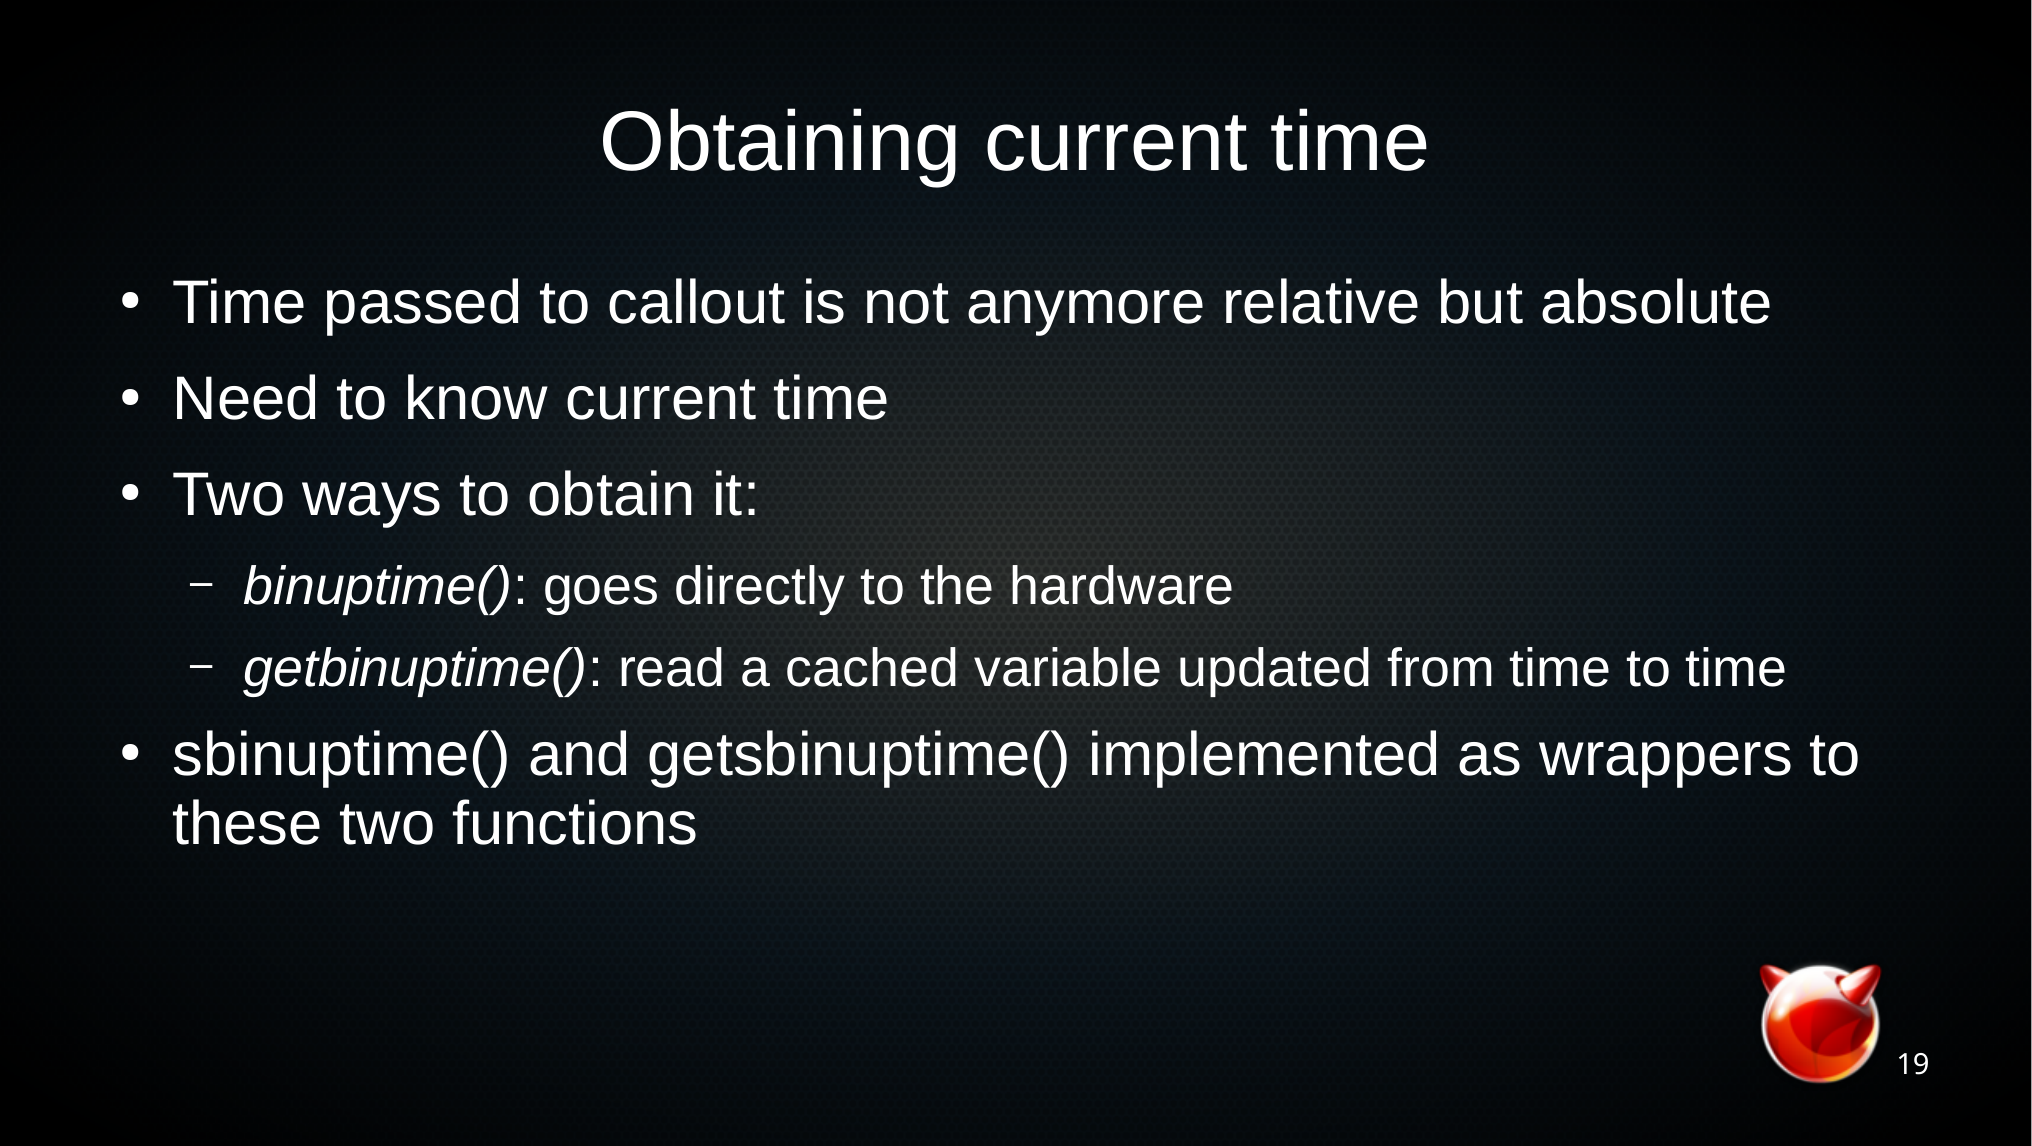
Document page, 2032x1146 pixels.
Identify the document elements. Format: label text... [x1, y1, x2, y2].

list Time passed to callout is not anymore relative but absolute Need to know current time Two ways to obtain it: binuptime(): goes directly to the hardware getbinuptime(): read a cached variable updated from time to time sbinuptime() and getsbinuptime() implemented as wrappers to these two functions [101, 268, 1890, 1025]
picture [0, 0, 2032, 1146]
title Obtaining current time [101, 45, 1930, 237]
